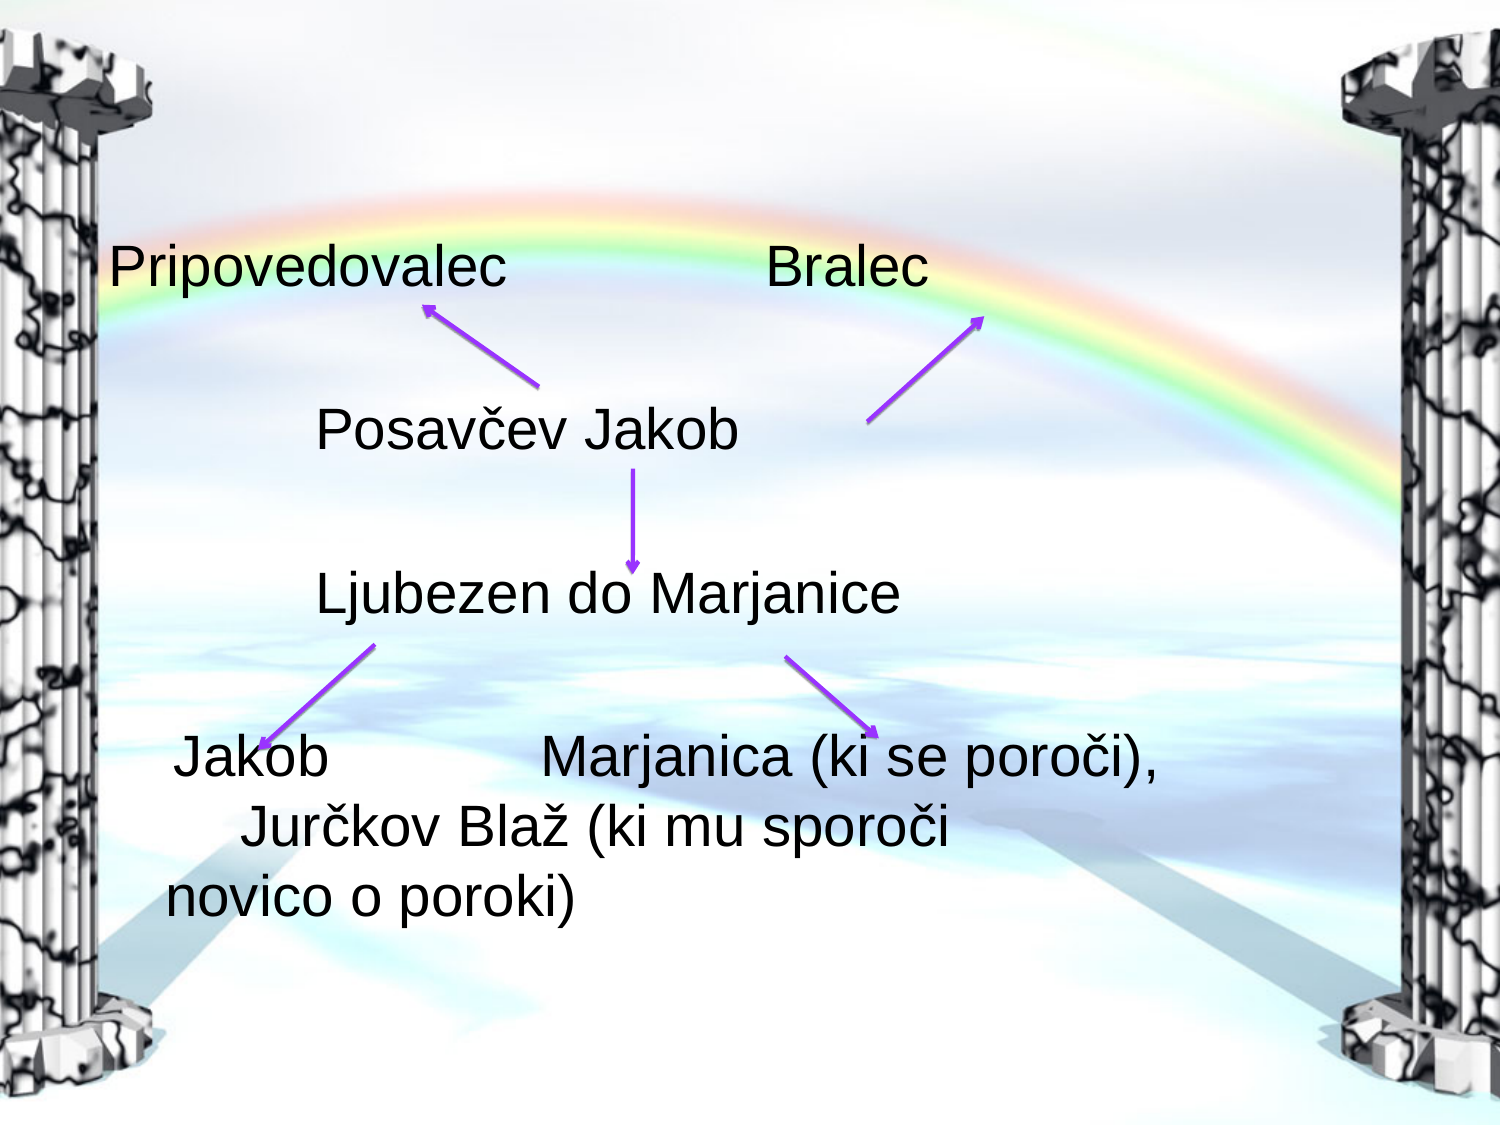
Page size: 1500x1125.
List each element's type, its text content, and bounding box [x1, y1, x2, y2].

picture [0, 0, 1500, 1125]
list Pripovedovalec Bralec Posavčev Jakob Ljubezen do Marjanice Jakob Marjanica (ki se poroči), Jurčkov Blaž (ki mu sporoči novico o poroki) [93, 128, 1444, 1020]
